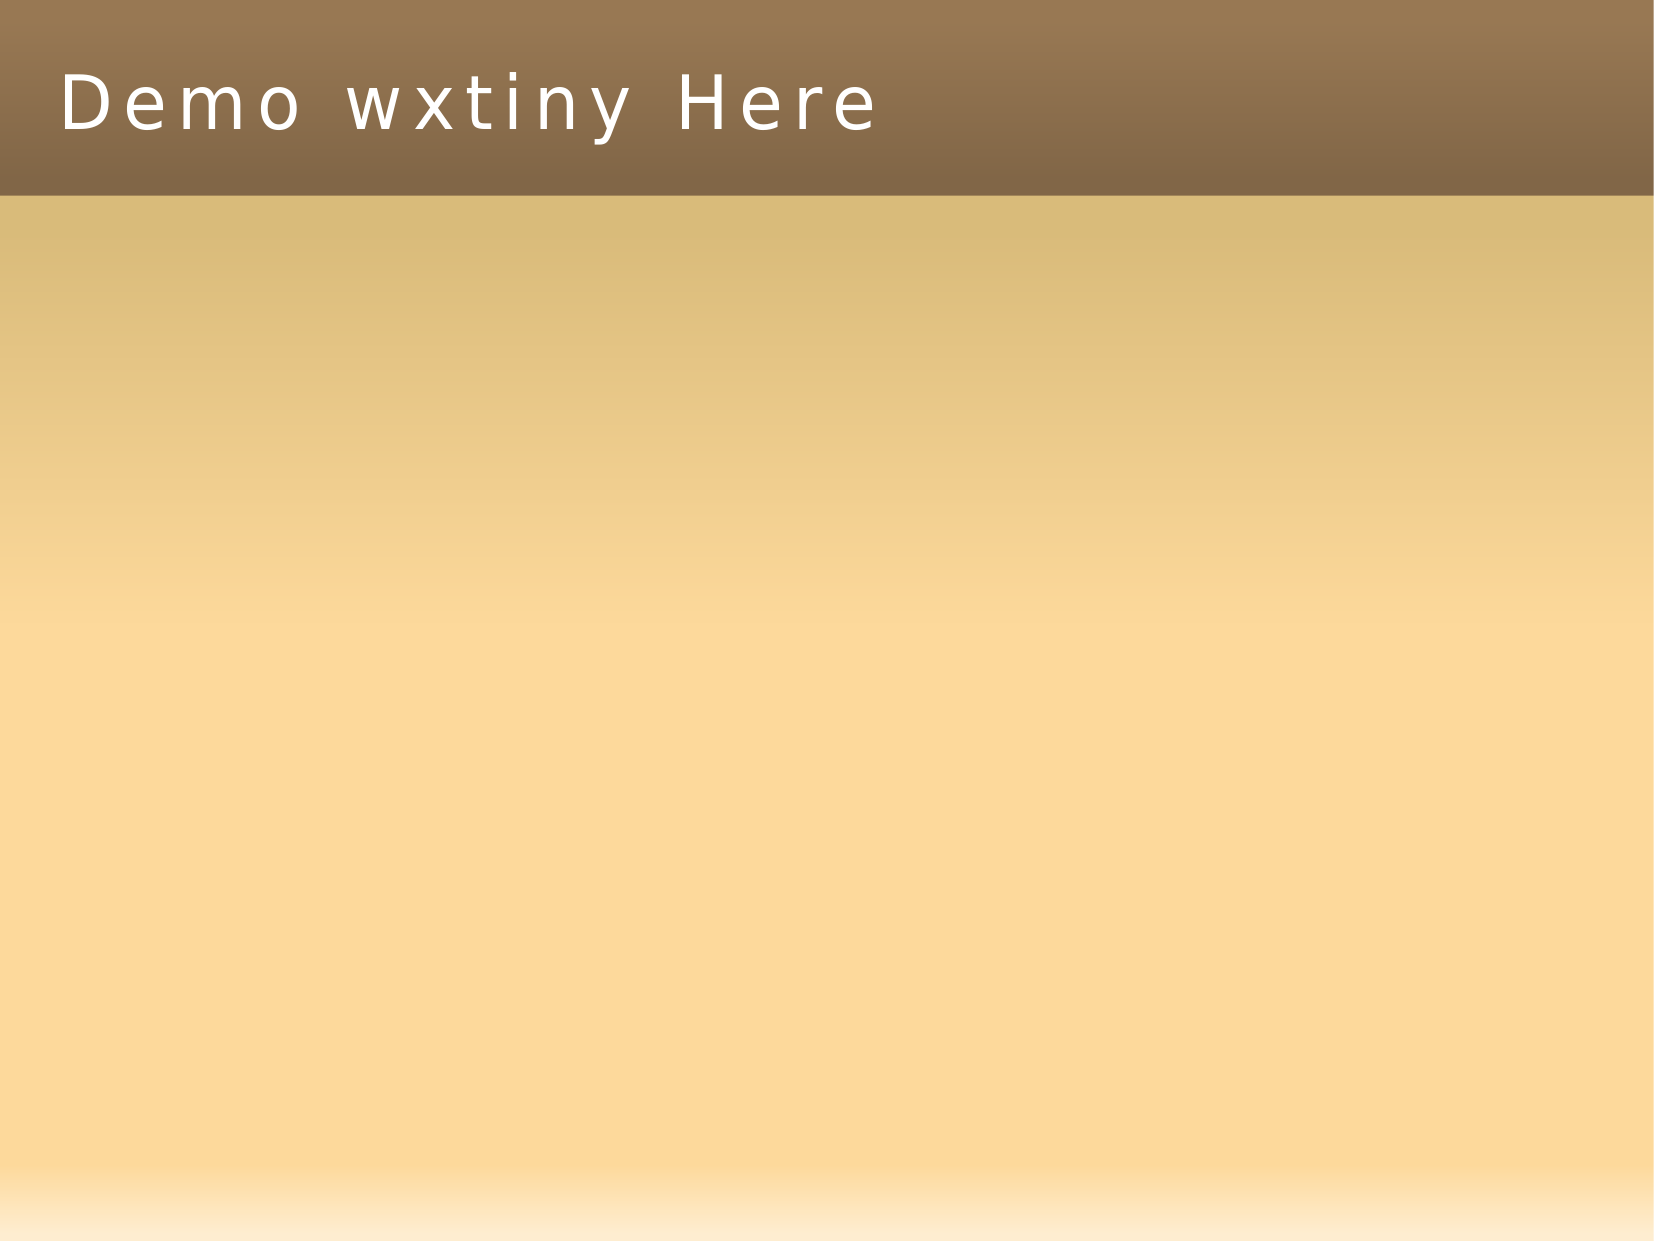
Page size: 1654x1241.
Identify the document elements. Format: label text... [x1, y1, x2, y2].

picture [0, 0, 1654, 1241]
title Demo wxtiny Here [59, 29, 1595, 178]
